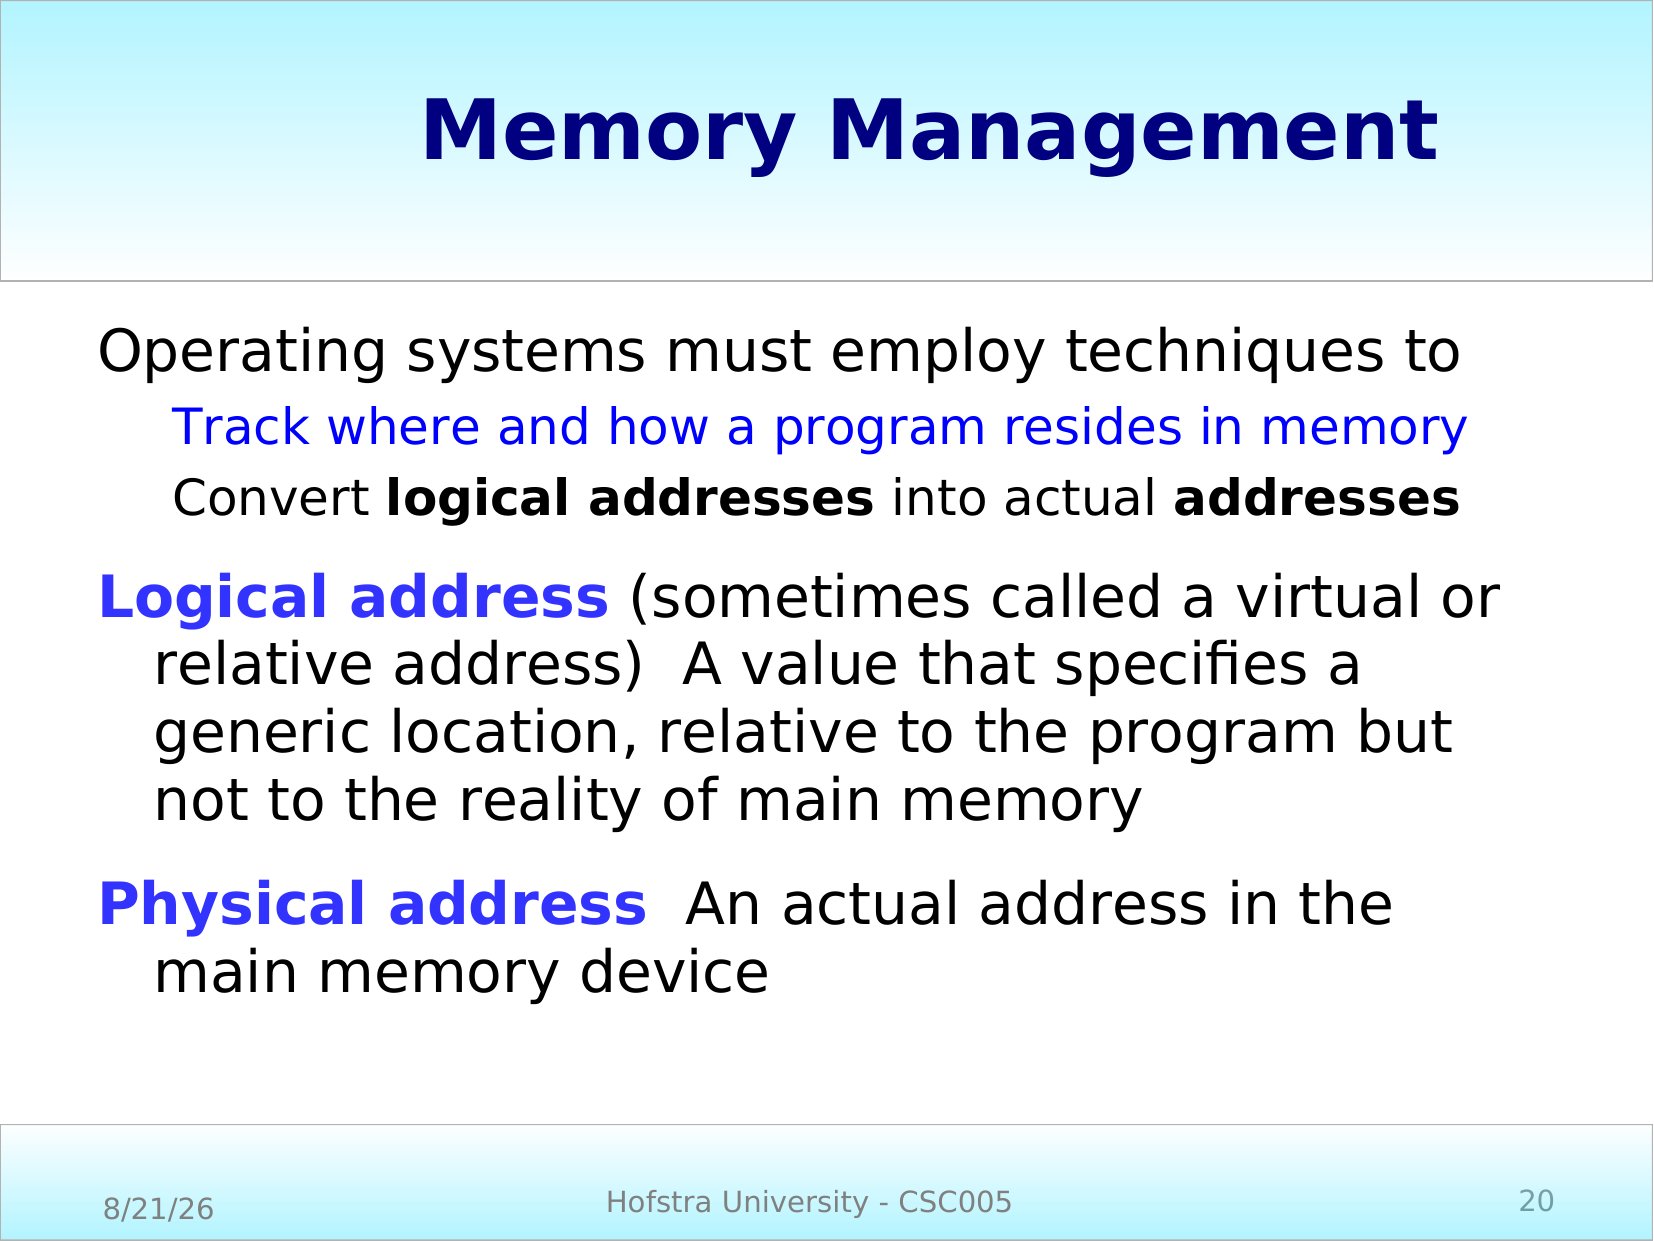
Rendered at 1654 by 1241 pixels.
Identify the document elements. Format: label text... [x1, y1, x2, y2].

title Memory Management [247, 27, 1612, 235]
list Operating systems must employ techniques to Track where and how a program resides in memory Convert logical addresses into actual addresses Logical address (sometimes called a virtual or relative address) A value that specifies a generic location, relative to the program but not to the reality of main memory Physical address An actual address in the main memory device [82, 310, 1571, 1092]
